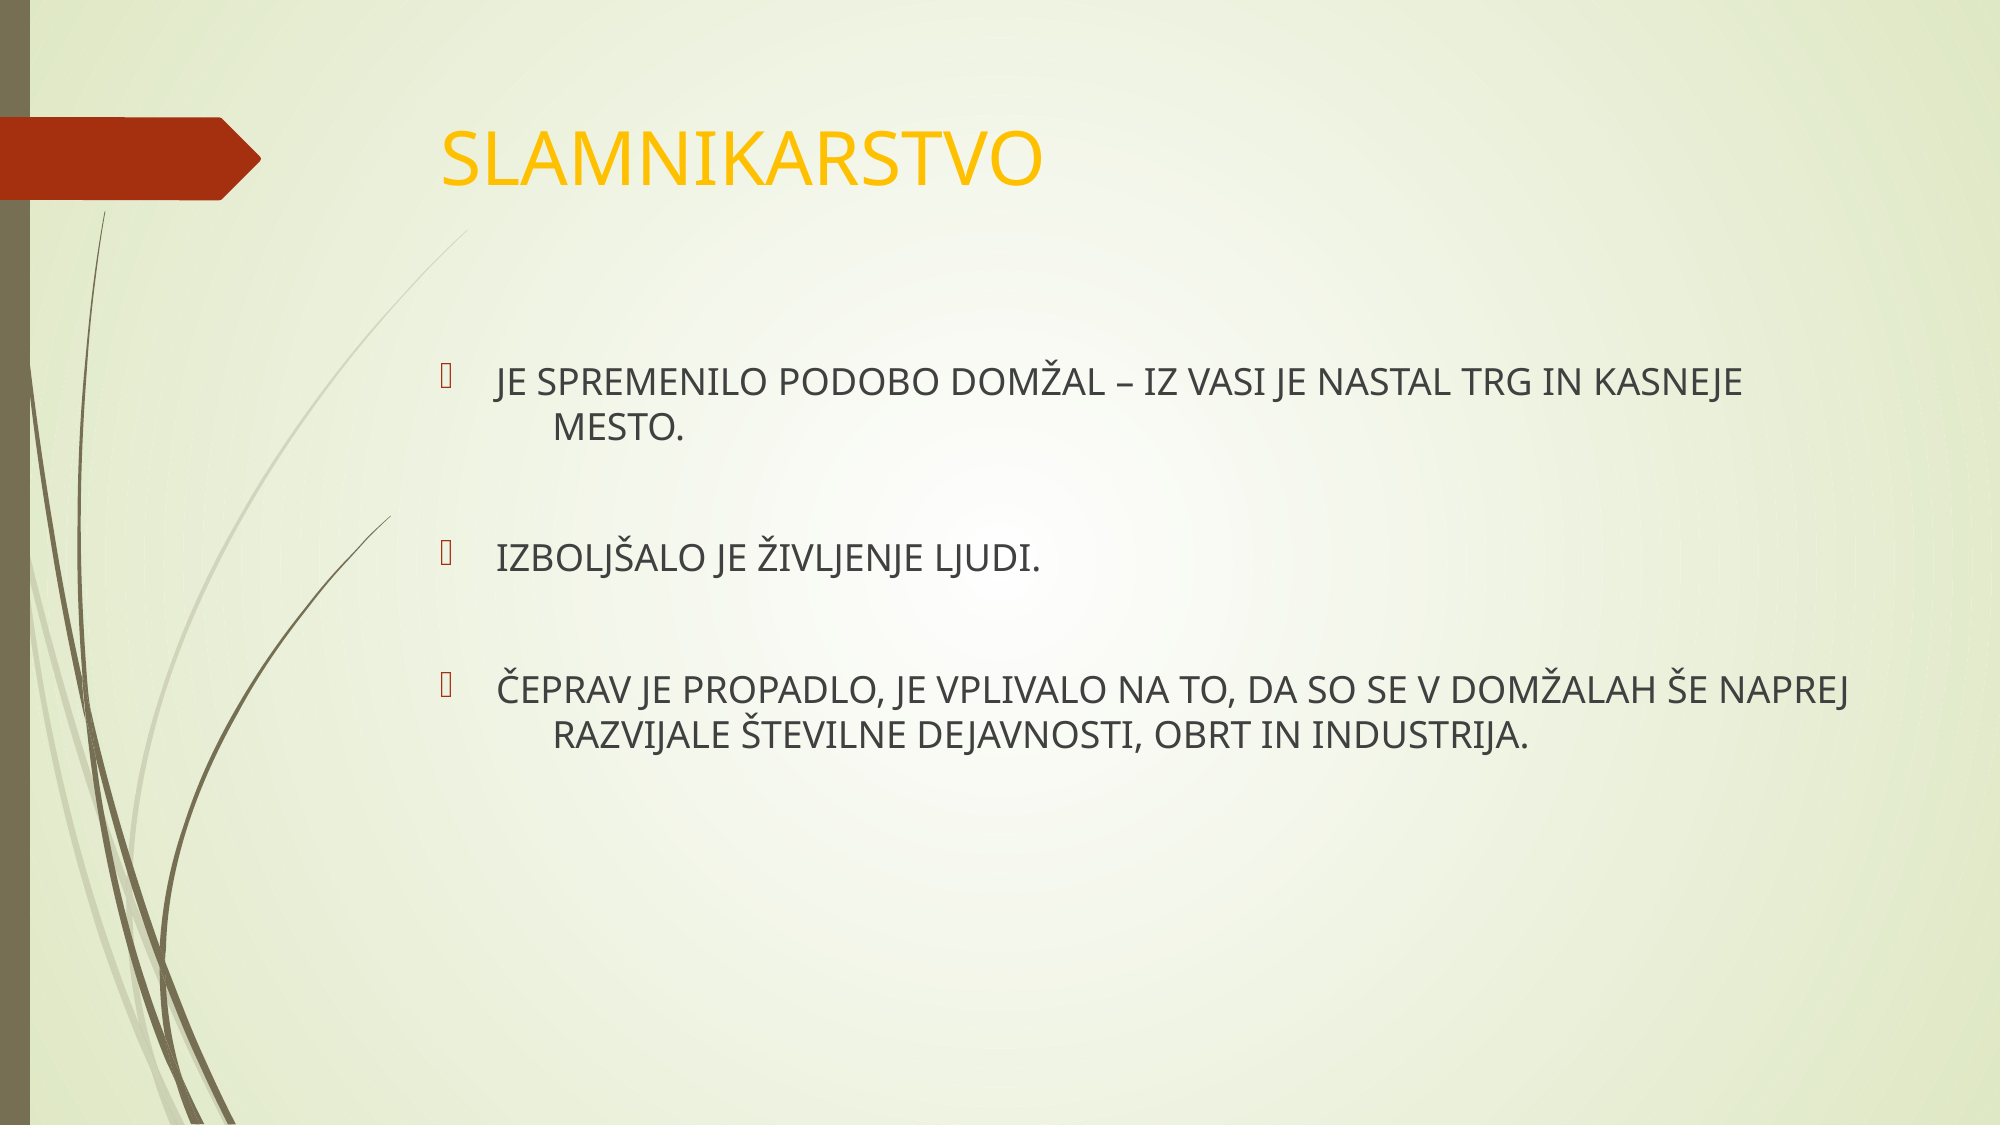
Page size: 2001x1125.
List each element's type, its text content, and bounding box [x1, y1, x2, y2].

title SLAMNIKARSTVO [425, 102, 1888, 313]
list JE SPREMENILO PODOBO DOMŽAL – IZ VASI JE NASTAL TRG IN KASNEJE MESTO. IZBOLJŠALO JE ŽIVLJENJE LJUDI. ČEPRAV JE PROPADLO, JE VPLIVALO NA TO, DA SO SE V DOMŽALAH ŠE NAPREJ RAZVIJALE ŠTEVILNE DEJAVNOSTI, OBRT IN INDUSTRIJA. [424, 350, 1888, 970]
